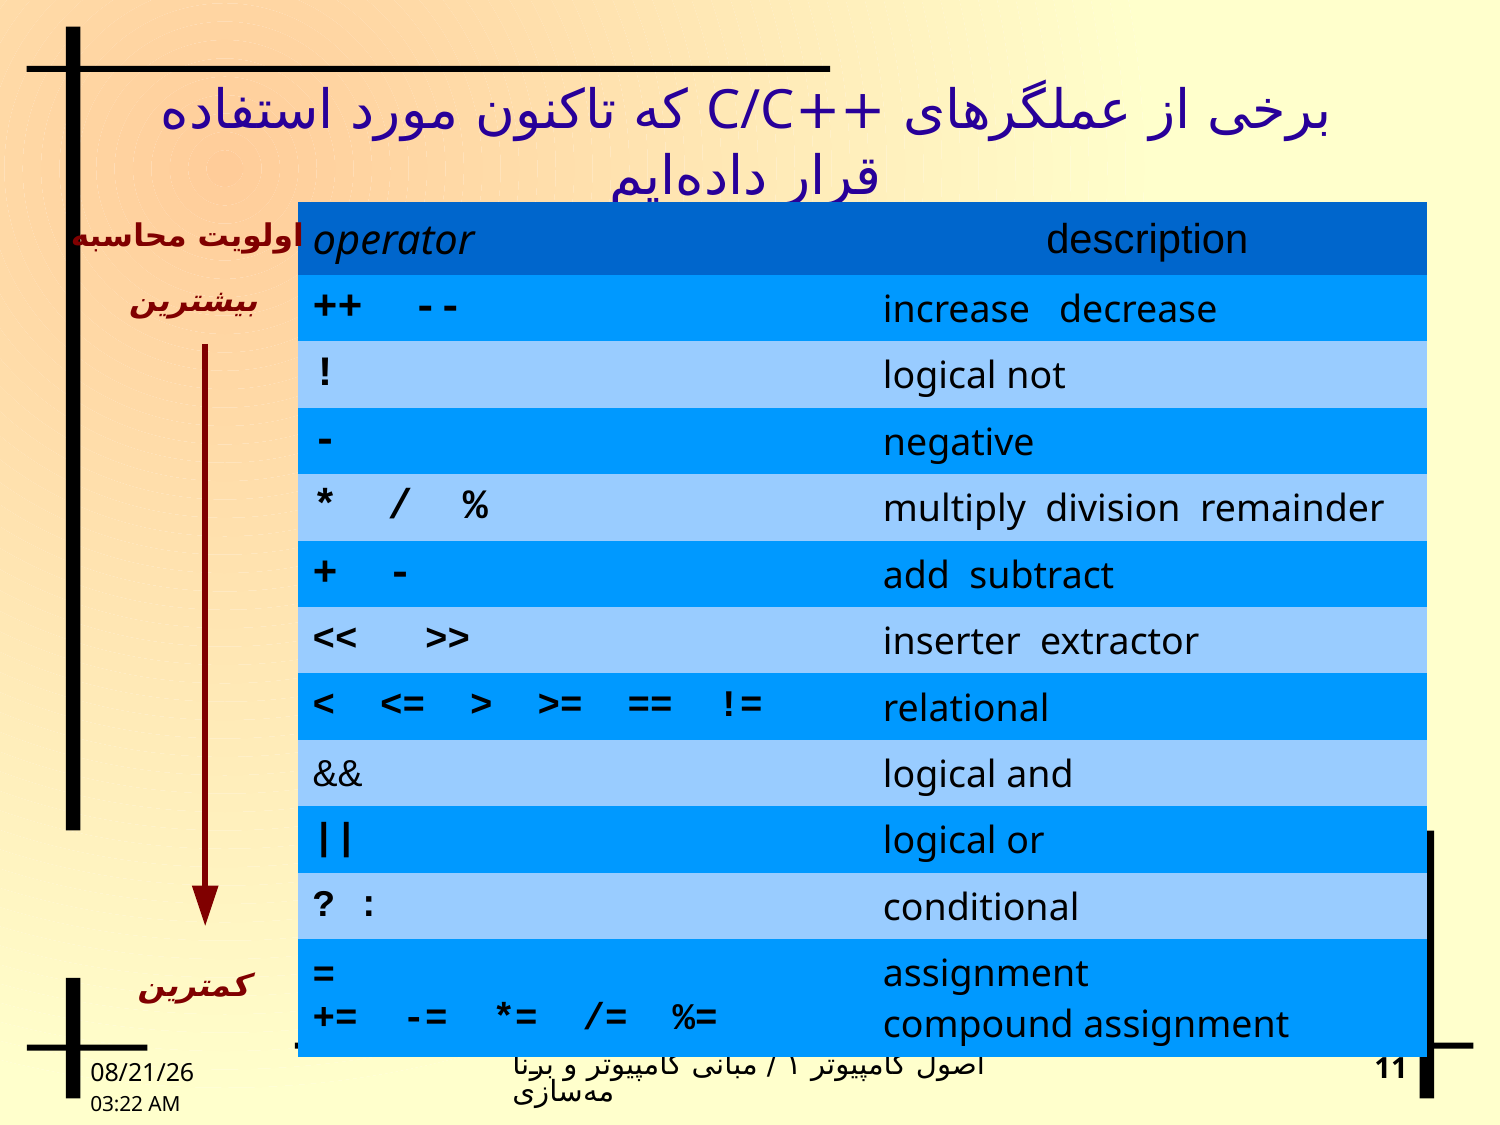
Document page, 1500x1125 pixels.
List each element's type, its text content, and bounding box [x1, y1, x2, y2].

table_cell negative [868, 408, 1427, 474]
table_cell increase decrease [868, 275, 1427, 341]
table_header operator [306, 202, 868, 275]
table_cell logical or [868, 806, 1427, 873]
table_cell ! [298, 341, 868, 408]
title برخی از عملگرهای ++C/C که تاکنون مورد استفاده قرار داده‌ایم [131, 79, 1361, 199]
table_cell logical not [868, 341, 1427, 408]
table_cell ? : [298, 873, 868, 939]
table_cell * / % [298, 474, 868, 541]
table_cell assignment compound assignment [868, 939, 1427, 1057]
table_cell add subtract [868, 541, 1427, 607]
title بیشترین [75, 240, 312, 361]
table_cell inserter extractor [868, 607, 1427, 673]
table_cell || [298, 806, 868, 873]
table_cell relational [868, 673, 1427, 740]
table_cell logical and [868, 740, 1427, 806]
table_cell && [298, 740, 868, 806]
table_header description [868, 202, 1427, 275]
table_cell - [298, 408, 868, 474]
table_cell ++ -- [312, 275, 868, 341]
title کمترین [75, 925, 312, 1046]
table_cell < <= > >= == != [298, 673, 868, 740]
table_cell multiply division remainder [868, 474, 1427, 541]
table_cell + - [298, 541, 868, 607]
table_cell conditional [868, 873, 1427, 939]
table_cell = += -= *= /= %= [298, 939, 868, 1057]
title اولویت محاسبه [69, 175, 306, 296]
table_cell << >> [298, 607, 868, 673]
